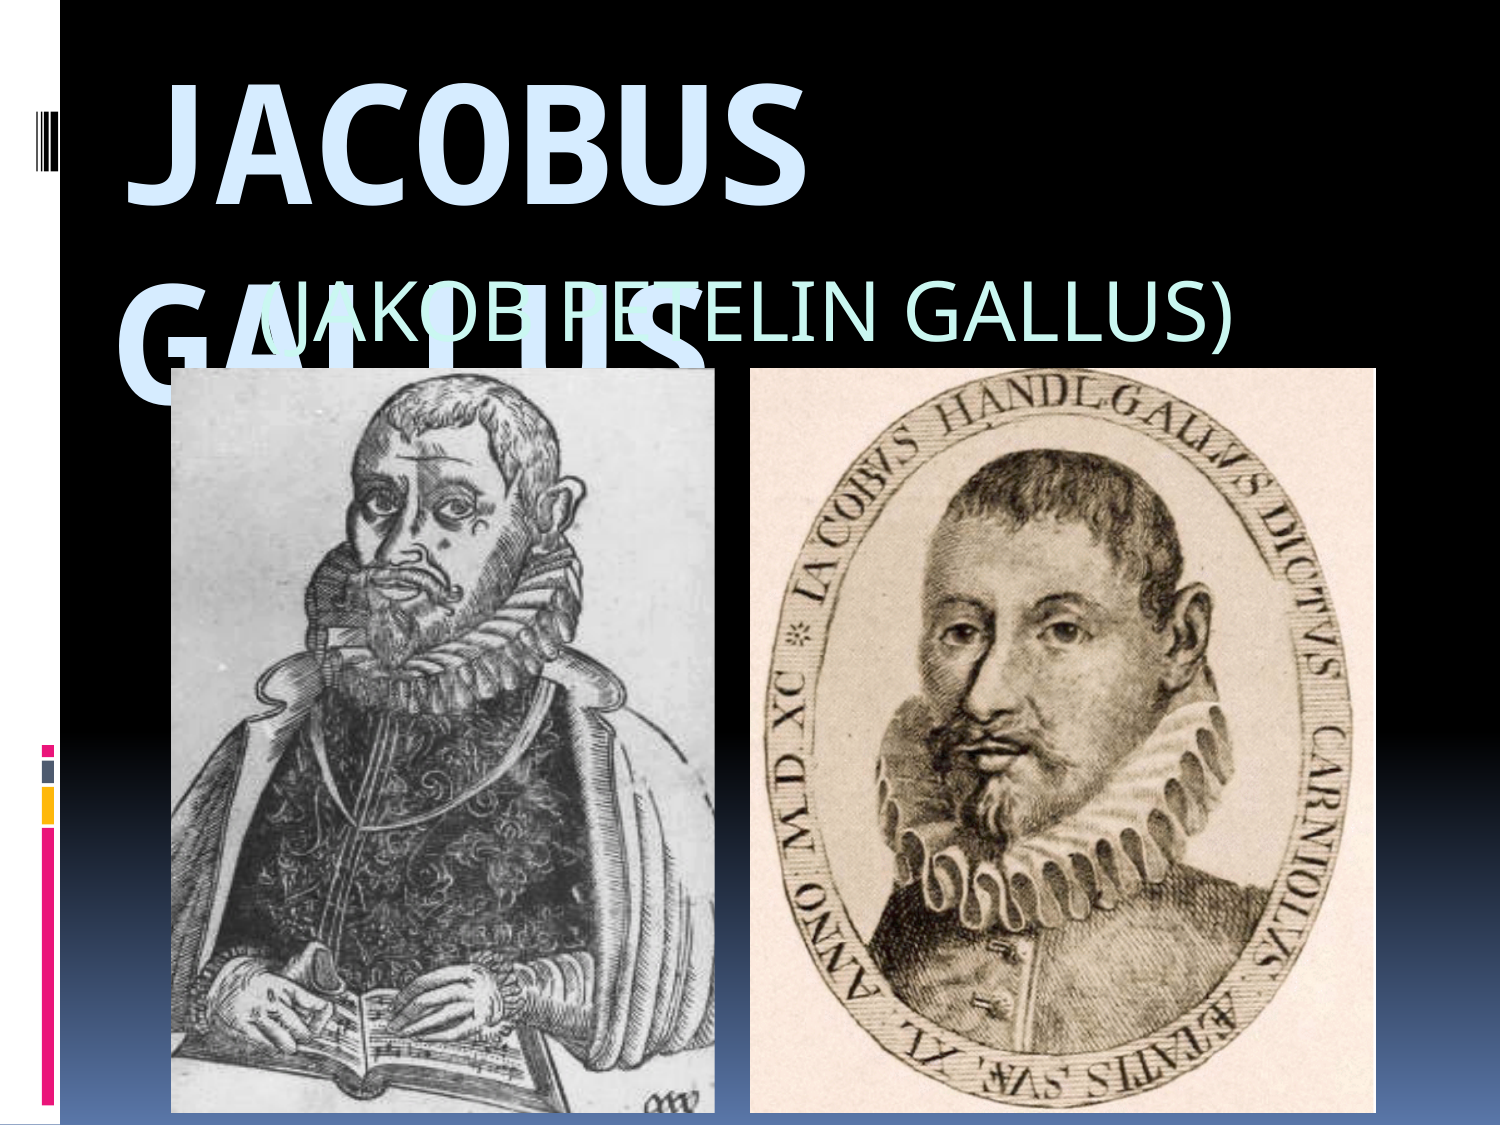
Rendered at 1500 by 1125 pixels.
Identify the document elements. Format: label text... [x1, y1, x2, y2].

picture [750, 368, 1376, 1113]
title JACOBUS GALLUS [100, 30, 1489, 273]
subtitle (JAKOB PETELIN GALLUS) [242, 231, 1293, 366]
picture [171, 368, 715, 1113]
